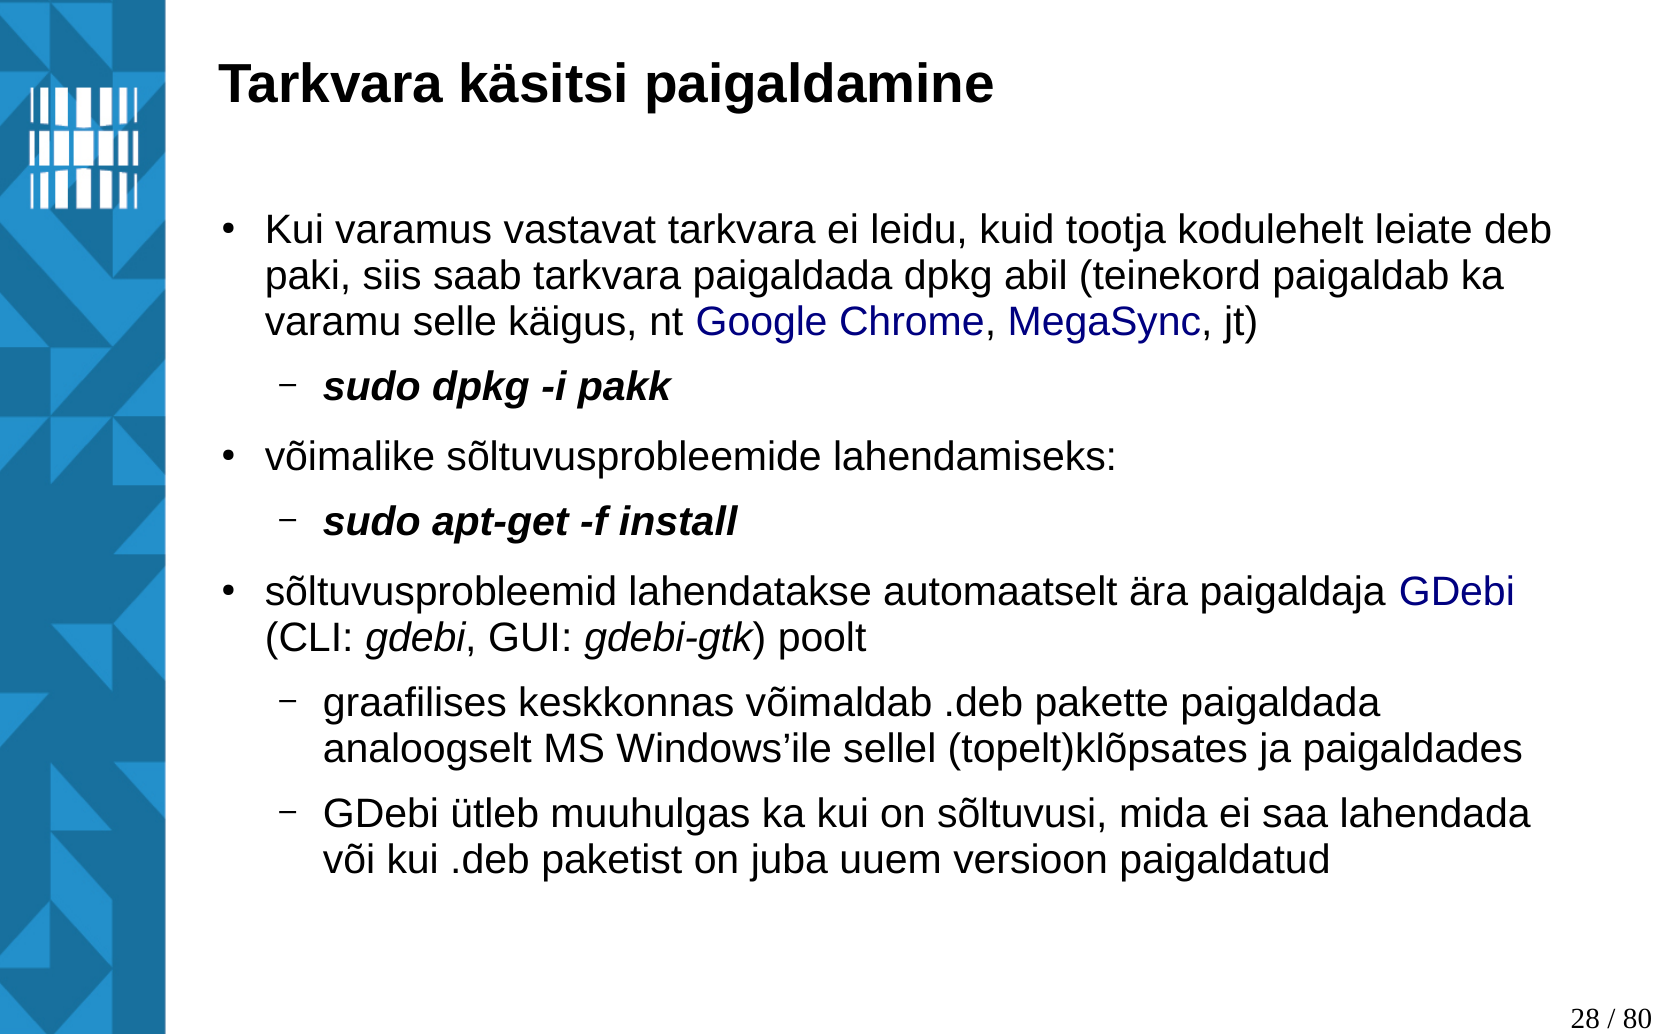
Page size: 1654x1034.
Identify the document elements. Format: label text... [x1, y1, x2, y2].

title Tarkvara käsitsi paigaldamine [218, 32, 1565, 135]
list Kui varamus vastavat tarkvara ei leidu, kuid tootja kodulehelt leiate deb paki, siis saab tarkvara paigaldada dpkg abil (teinekord paigaldab ka varamu selle käigus, nt Google Chrome, MegaSync, jt) sudo dpkg -i pakk võimalike sõltuvusprobleemide lahendamiseks: sudo apt-get -f install sõltuvusprobleemid lahendatakse automaatselt ära paigaldaja GDebi (CLI: gdebi, GUI: gdebi-gtk) poolt graafilises keskkonnas võimaldab .deb pakette paigaldada analoogselt MS Windows’ile sellel (topelt)klõpsates ja paigaldades GDebi ütleb muuhulgas ka kui on sõltuvusi, mida ei saa lahendada või kui .deb paketist on juba uuem versioon paigaldatud [206, 206, 1565, 886]
